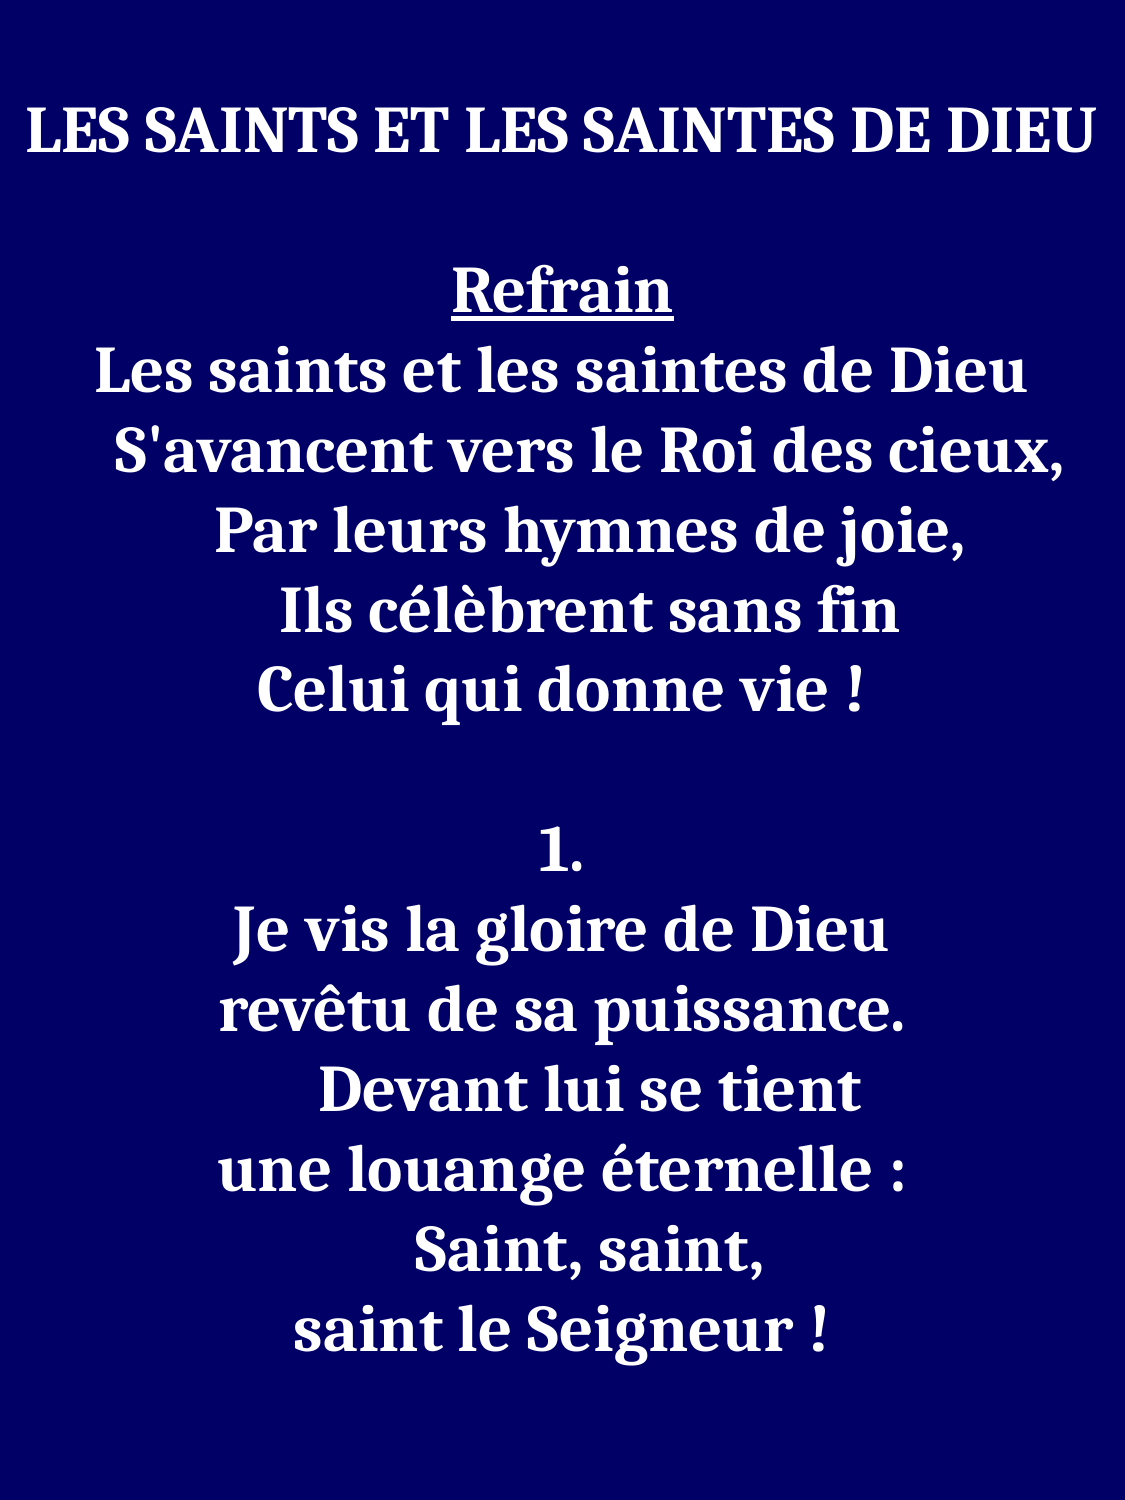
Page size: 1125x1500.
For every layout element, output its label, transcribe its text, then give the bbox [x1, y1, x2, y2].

text_box LES SAINTS ET LES SAINTES DE DIEU Refrain Les saints et les saintes de Dieu S'avancent vers le Roi des cieux, Par leurs hymnes de joie, Ils célèbrent sans fin Celui qui donne vie ! 1. Je vis la gloire de Dieu revêtu de sa puissance. Devant lui se tient une louange éternelle : Saint, saint, saint le Seigneur ! [0, 77, 1125, 1373]
